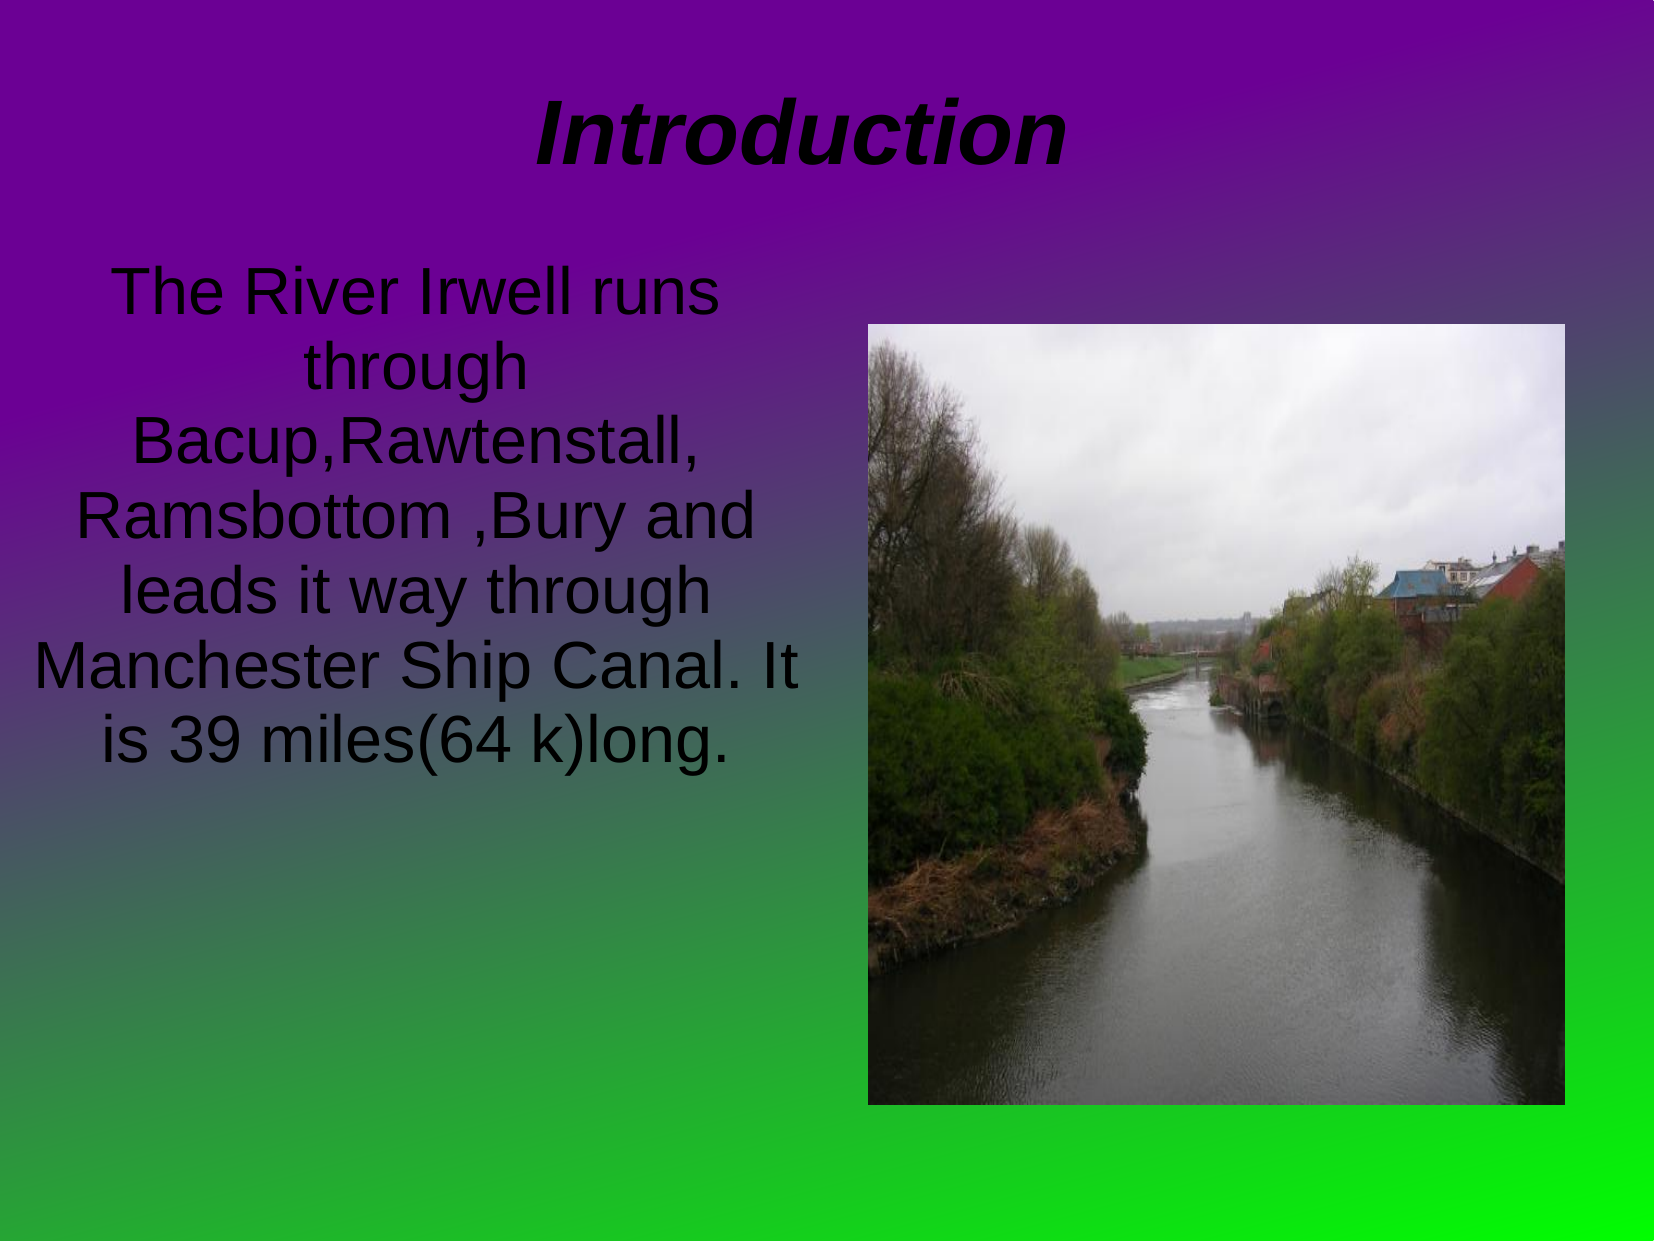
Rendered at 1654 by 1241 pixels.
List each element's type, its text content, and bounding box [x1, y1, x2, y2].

title Introduction [59, 29, 1548, 237]
picture [868, 324, 1565, 1105]
subtitle The River Irwell runs through Bacup,Rawtenstall, Ramsbottom ,Bury and leads it way through Manchester Ship Canal. It is 39 miles(64 k)long. [29, 220, 804, 886]
